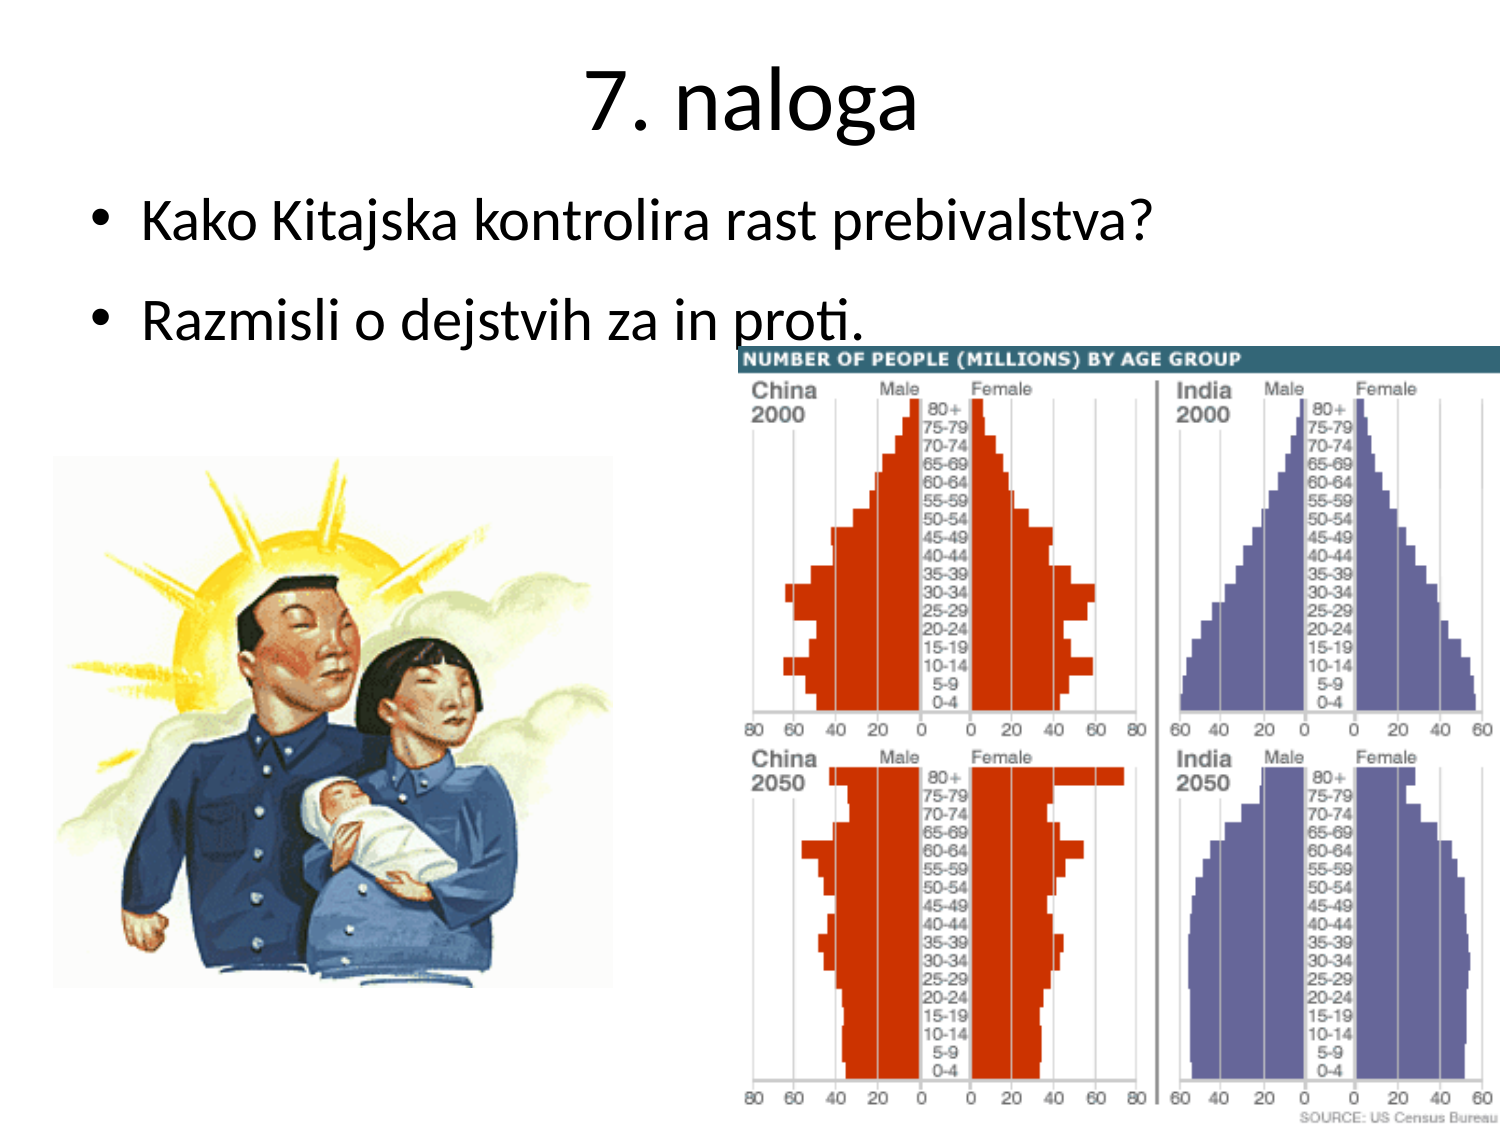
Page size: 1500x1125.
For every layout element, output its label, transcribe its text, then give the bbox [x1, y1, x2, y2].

list Kako Kitajska kontrolira rast prebivalstva? Razmisli o dejstvih za in proti. [75, 172, 1425, 362]
picture [738, 346, 1500, 1125]
picture [53, 456, 613, 988]
title 7. naloga [76, 0, 1427, 188]
